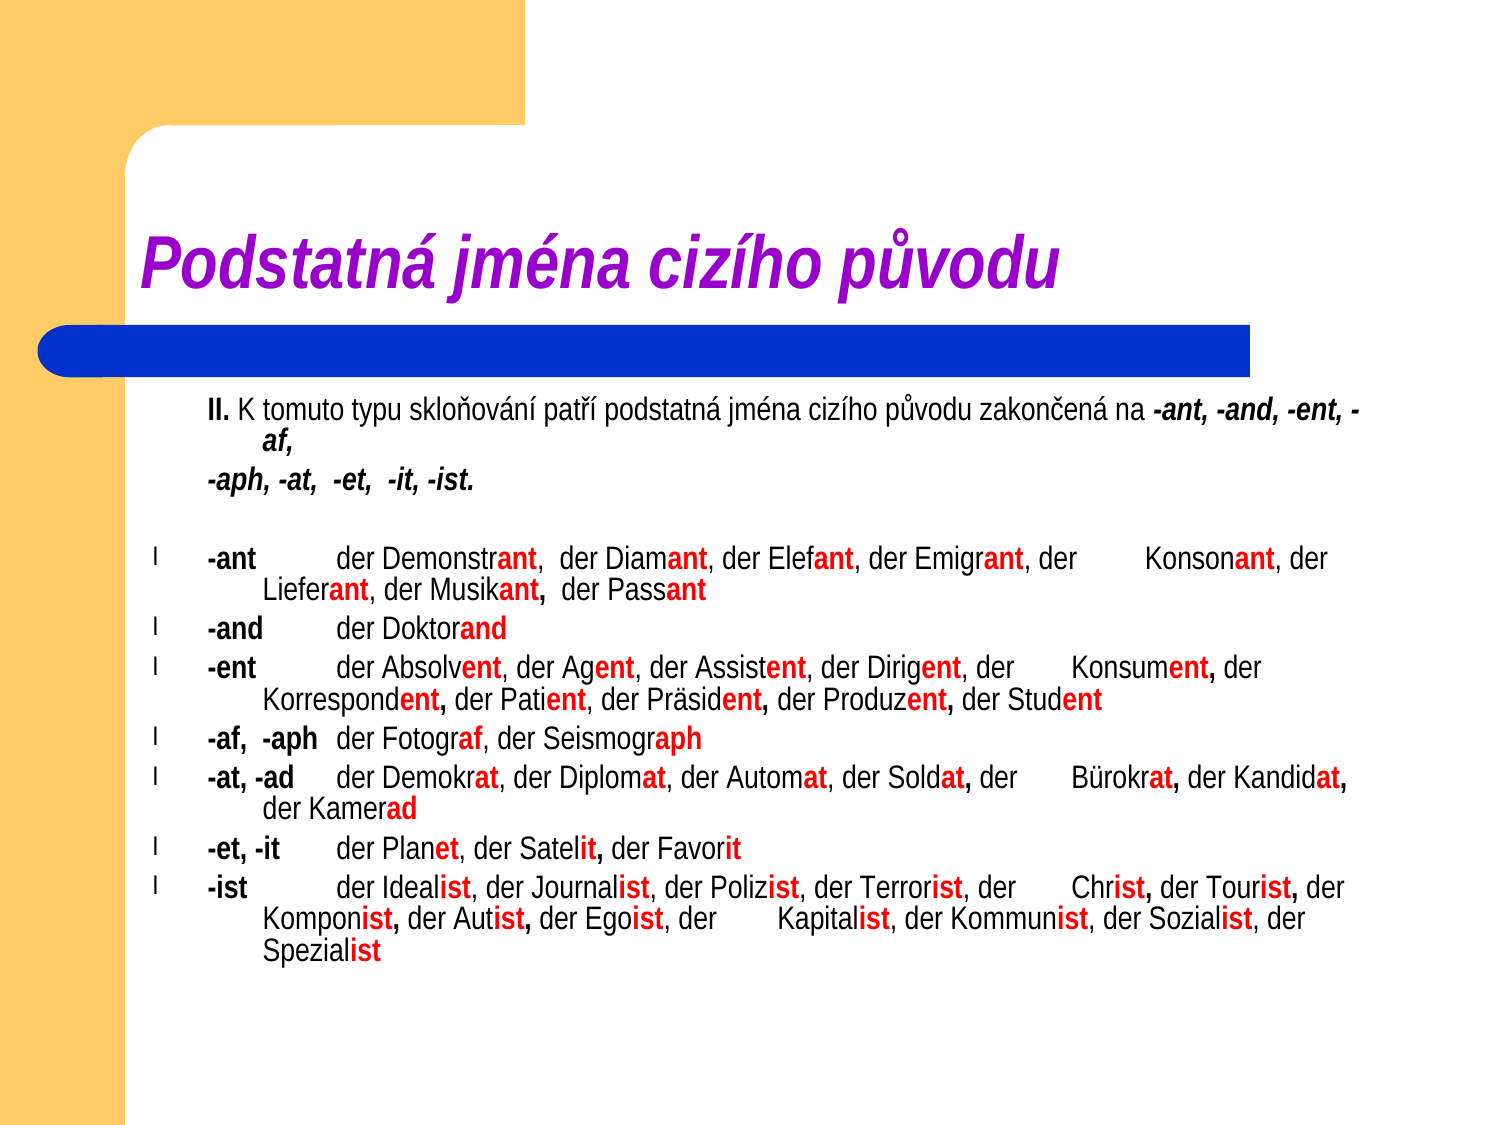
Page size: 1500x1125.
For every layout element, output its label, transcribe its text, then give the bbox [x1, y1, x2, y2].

list II. K tomuto typu skloňování patří podstatná jména cizího původu zakončená na -ant, -and, -ent, -af, -aph, -at, -et, -it, -ist. -ant der Demonstrant, der Diamant, der Elefant, der Emigrant, der Konsonant, der Lieferant, der Musikant, der Passant -and der Doktorand -ent der Absolvent, der Agent, der Assistent, der Dirigent, der Konsument, der Korrespondent, der Patient, der Präsident, der Produzent, der Student -af, -aph der Fotograf, der Seismograph -at, -ad der Demokrat, der Diplomat, der Automat, der Soldat, der Bürokrat, der Kandidat, der Kamerad -et, -it der Planet, der Satelit, der Favorit -ist der Idealist, der Journalist, der Polizist, der Terrorist, der Christ, der Tourist, der Komponist, der Autist, der Egoist, der Kapitalist, der Kommunist, der Sozialist, der Spezialist [137, 387, 1400, 999]
title Podstatná jména cizího původu [125, 125, 1426, 313]
